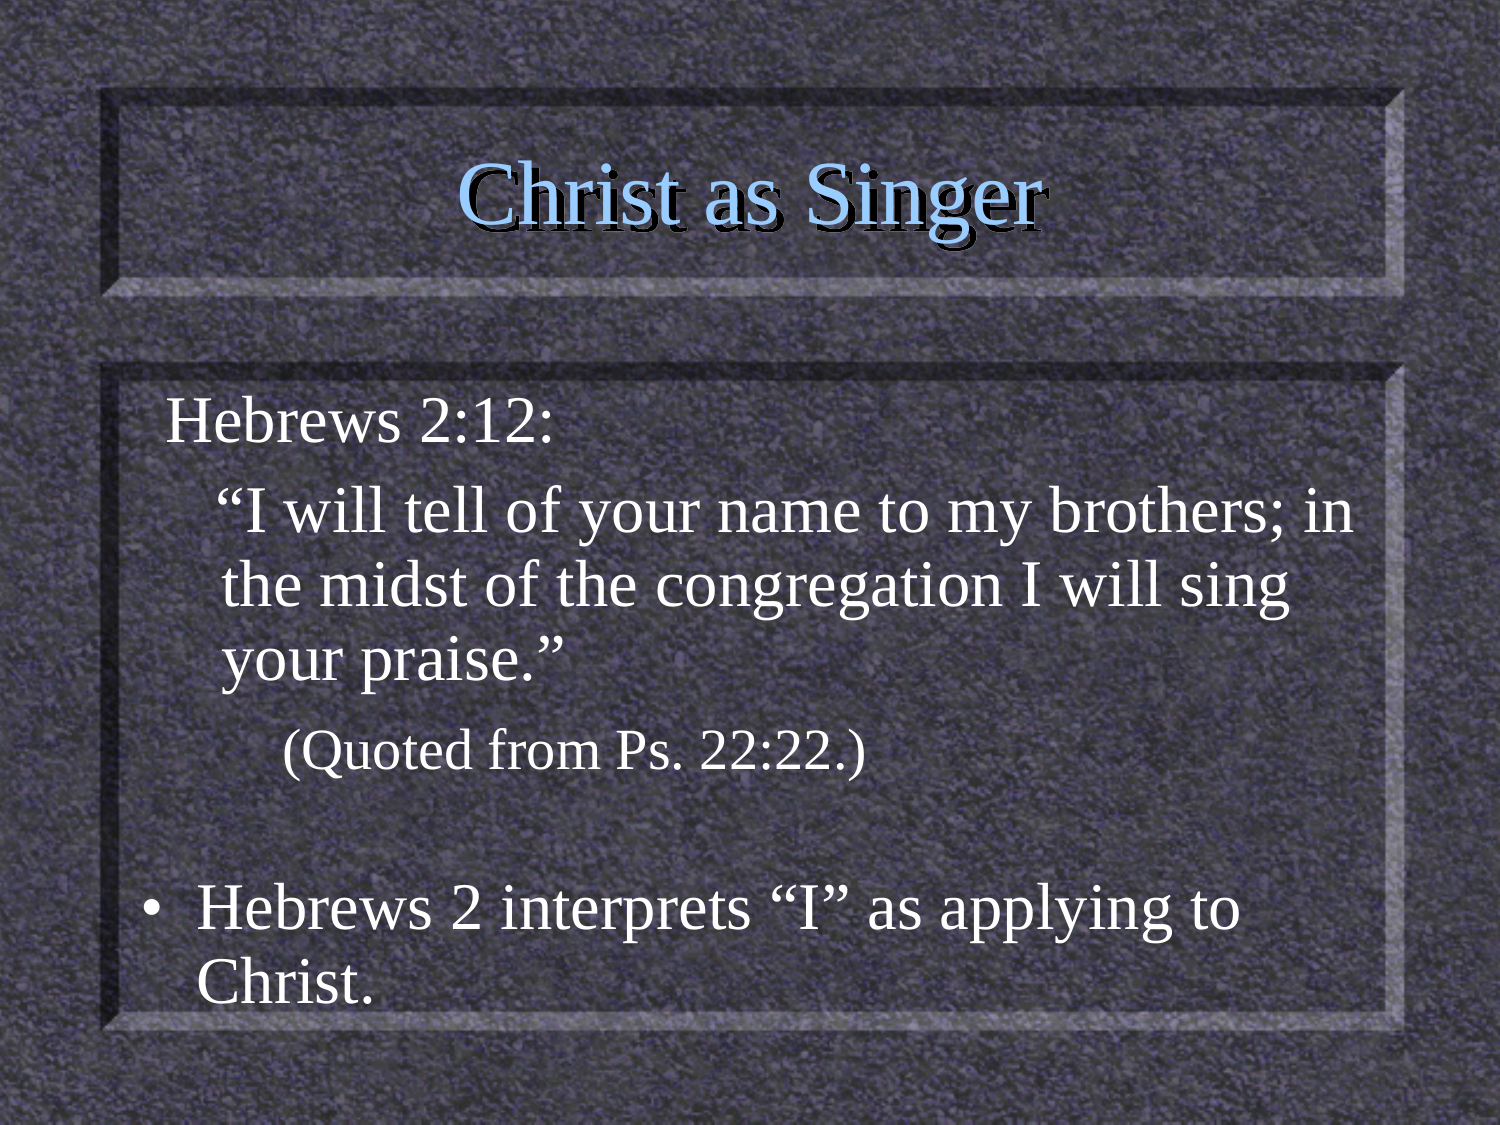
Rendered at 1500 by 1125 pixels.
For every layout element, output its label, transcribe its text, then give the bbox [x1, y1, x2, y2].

picture [0, 0, 1500, 1125]
text_box Hebrews 2 interprets “I” as applying to Christ. [124, 862, 1350, 1026]
list Hebrews 2:12: “I will tell of your name to my brothers; in the midst of the congregation I will sing your praise.” (Quoted from Ps. 22:22.) [149, 374, 1375, 1000]
title Christ as Singer [150, 135, 1351, 253]
